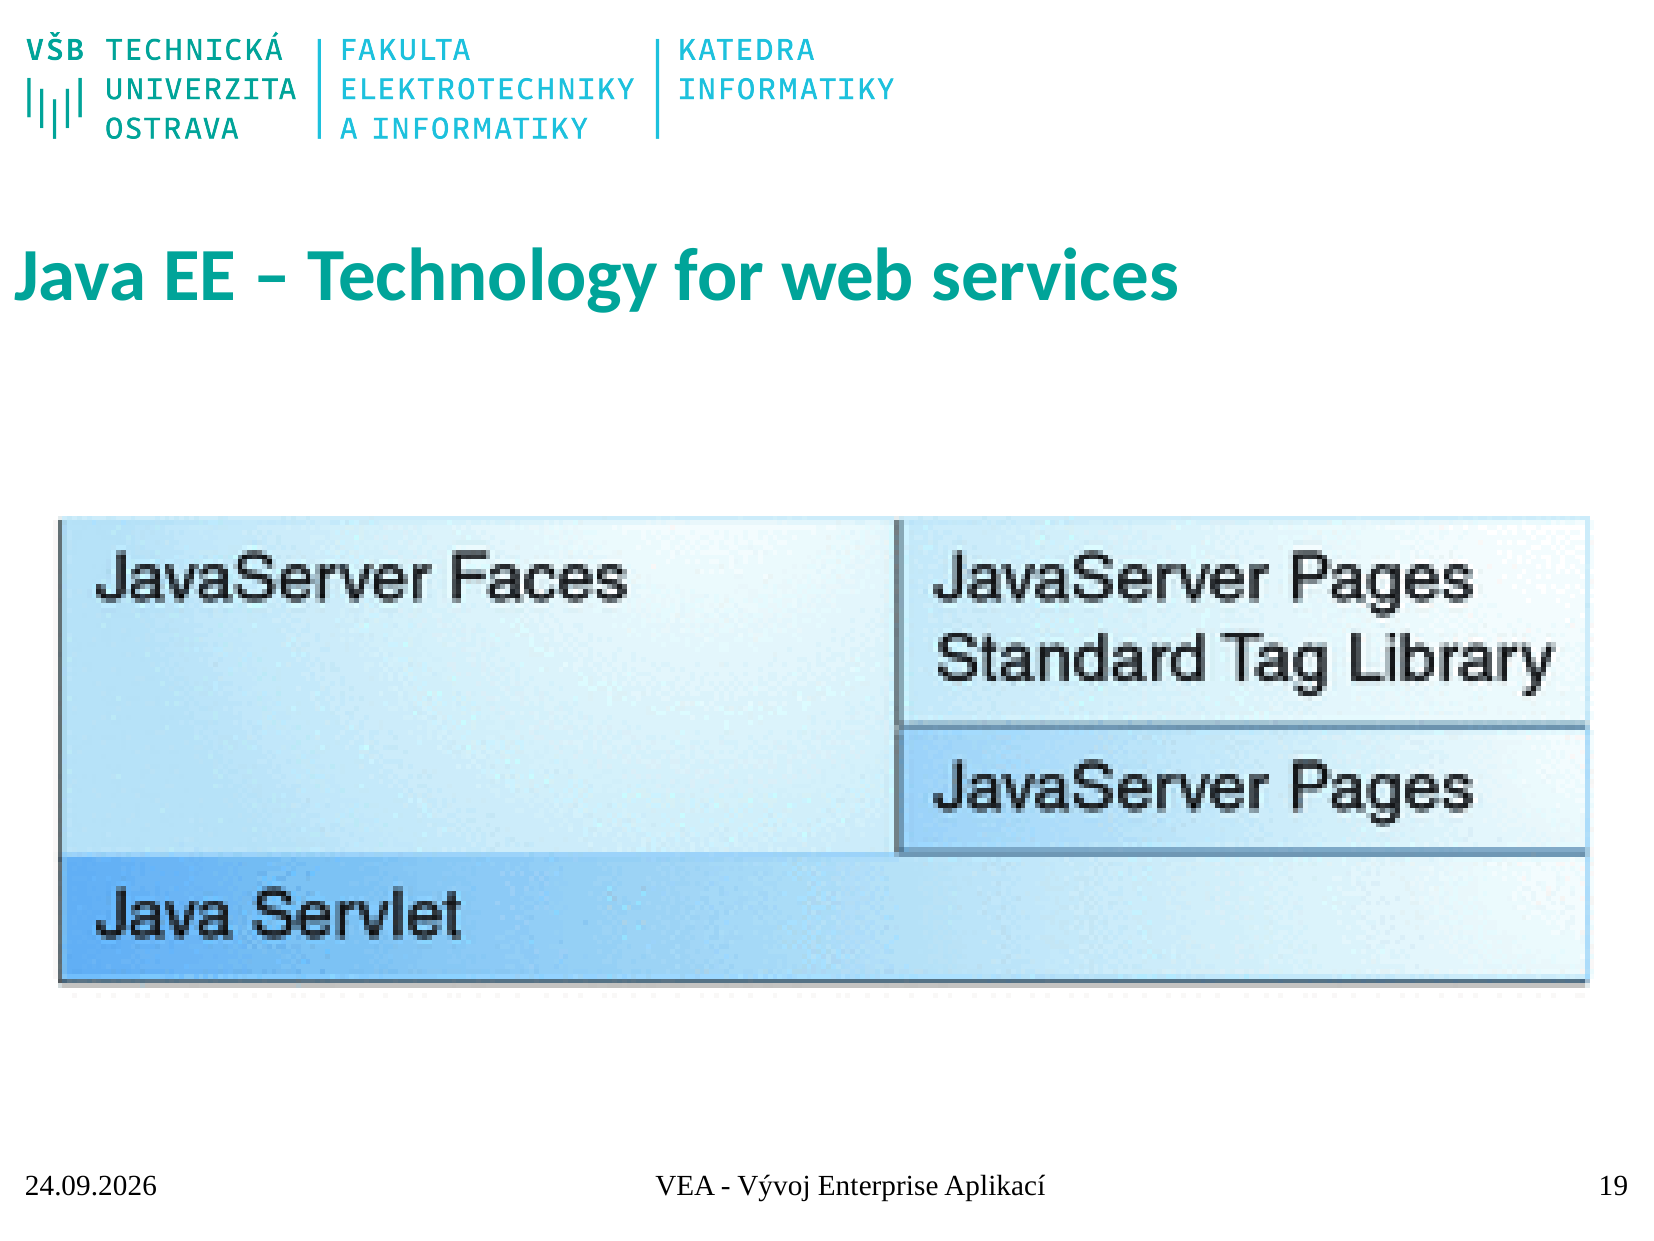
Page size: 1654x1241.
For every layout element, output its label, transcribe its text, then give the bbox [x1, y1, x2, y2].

picture [26, 31, 894, 139]
picture [24, 482, 1629, 1018]
title Java EE – Technology for web services [14, 165, 1619, 319]
